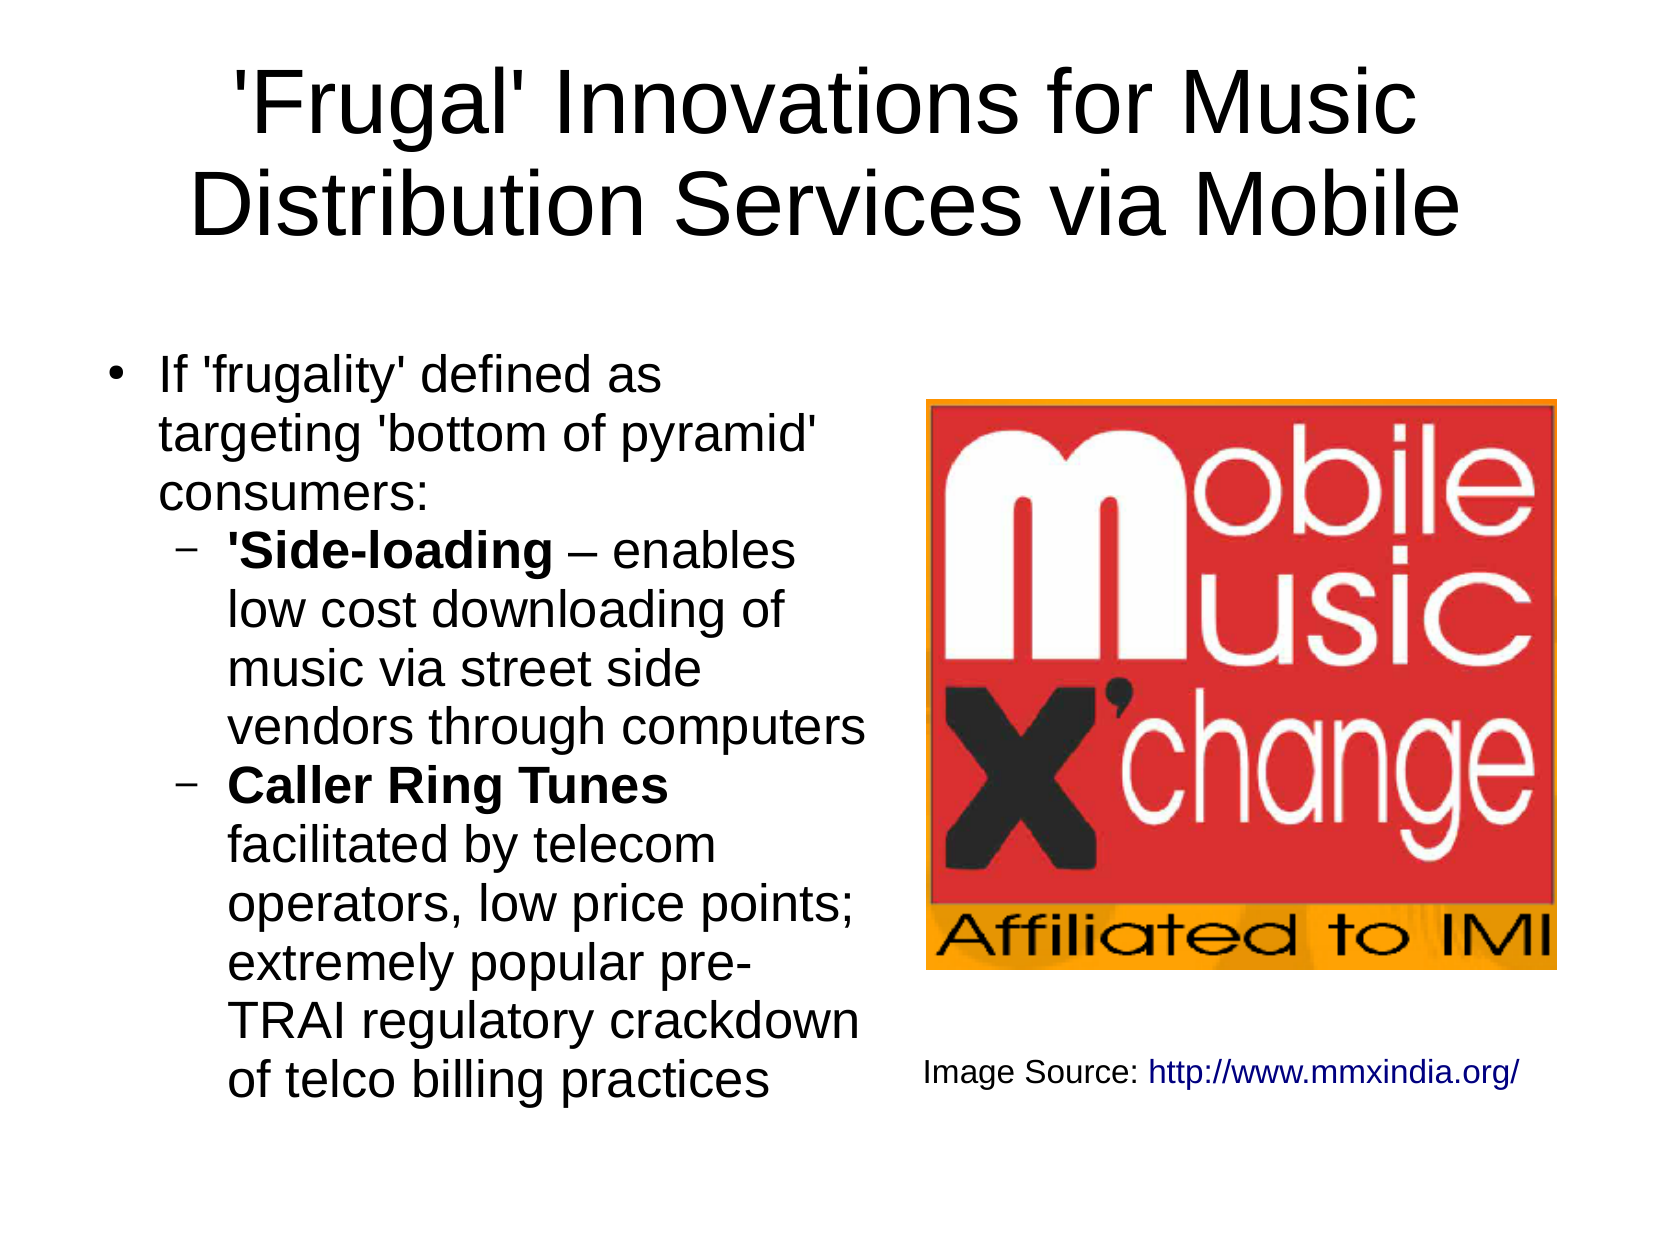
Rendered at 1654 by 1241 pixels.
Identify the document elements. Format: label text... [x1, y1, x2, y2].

picture [926, 399, 1557, 970]
title 'Frugal' Innovations for Music Distribution Services via Mobile [82, 49, 1571, 257]
list If 'frugality' defined as targeting 'bottom of pyramid' consumers: 'Side-loading – enables low cost downloading of music via street side vendors through computers Caller Ring Tunes facilitated by telecom operators, low price points; extremely popular pre-TRAI regulatory crackdown of telco billing practices [90, 345, 871, 1201]
title Image Source: http://www.mmxindia.org/ [855, 1035, 1598, 1111]
